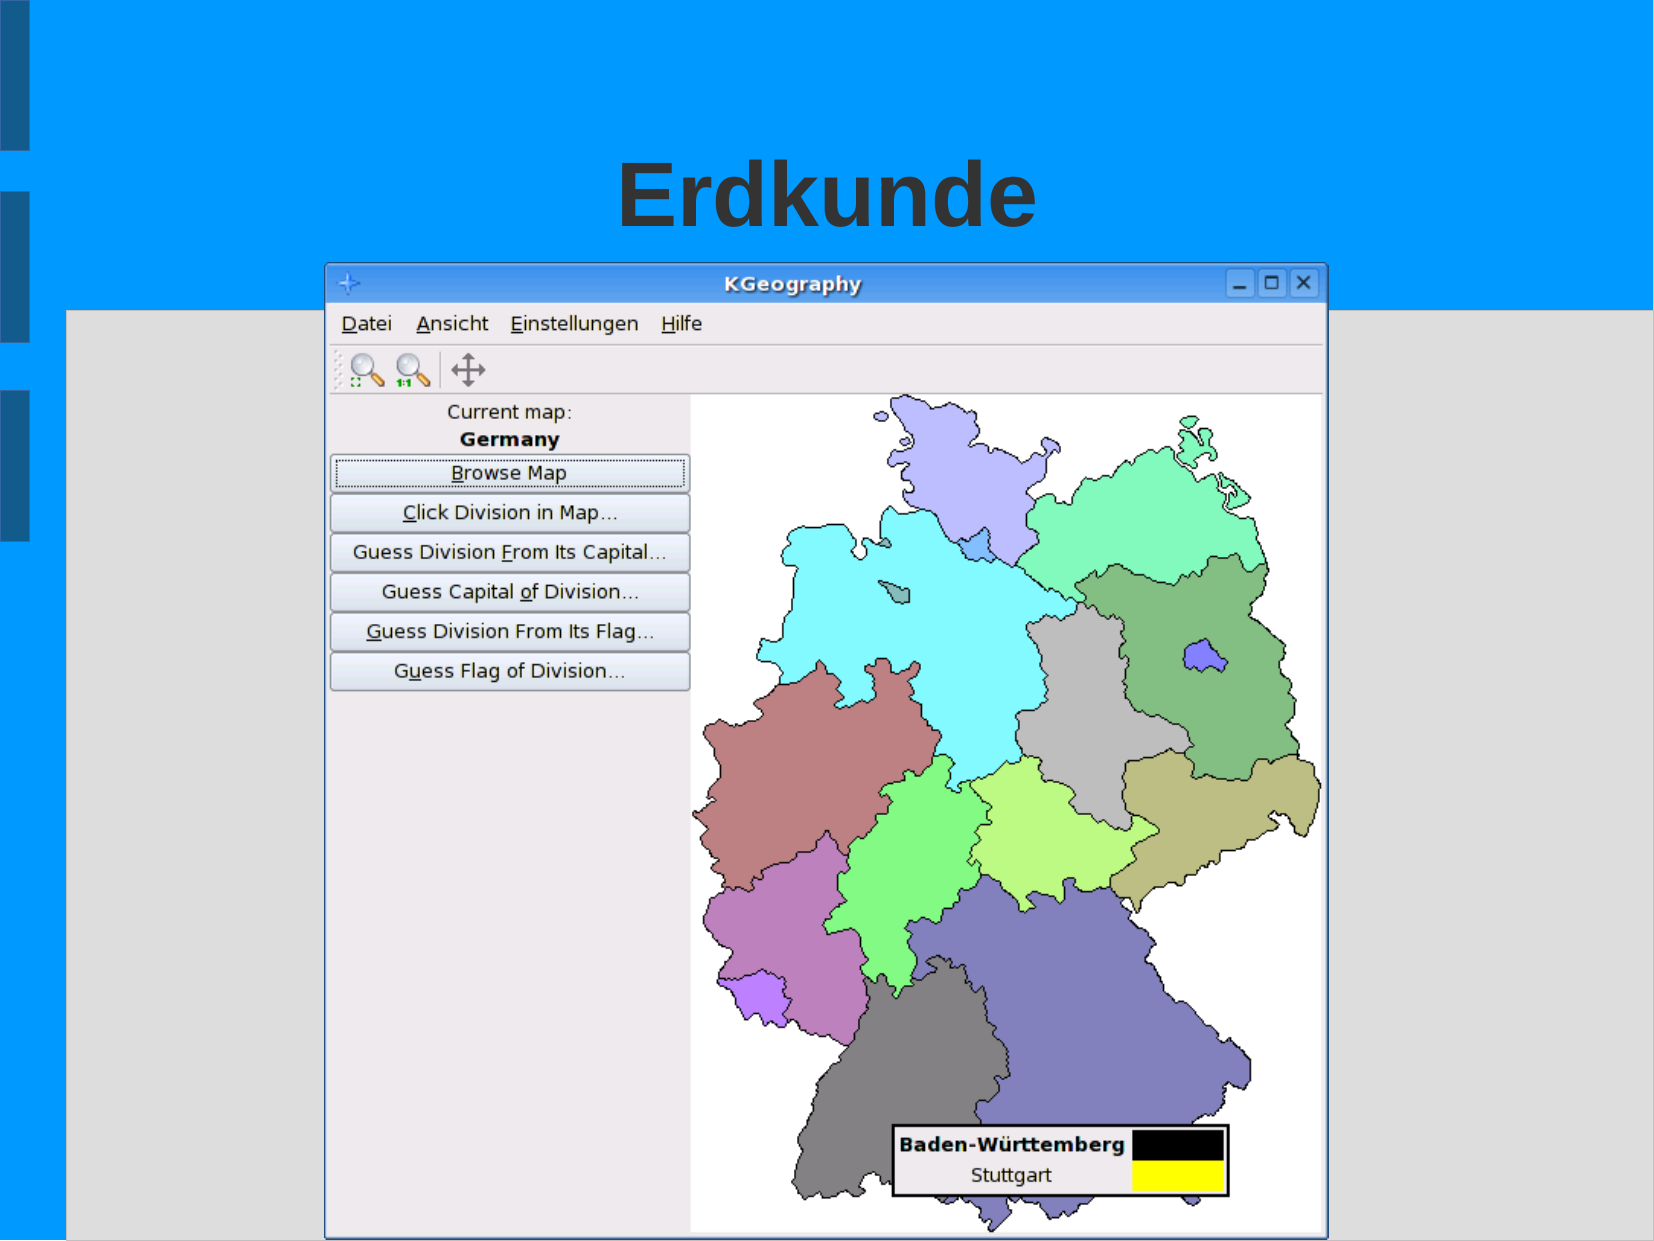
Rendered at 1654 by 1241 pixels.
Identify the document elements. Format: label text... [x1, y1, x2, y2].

title Erdkunde [121, 91, 1534, 299]
picture [324, 262, 1329, 1240]
